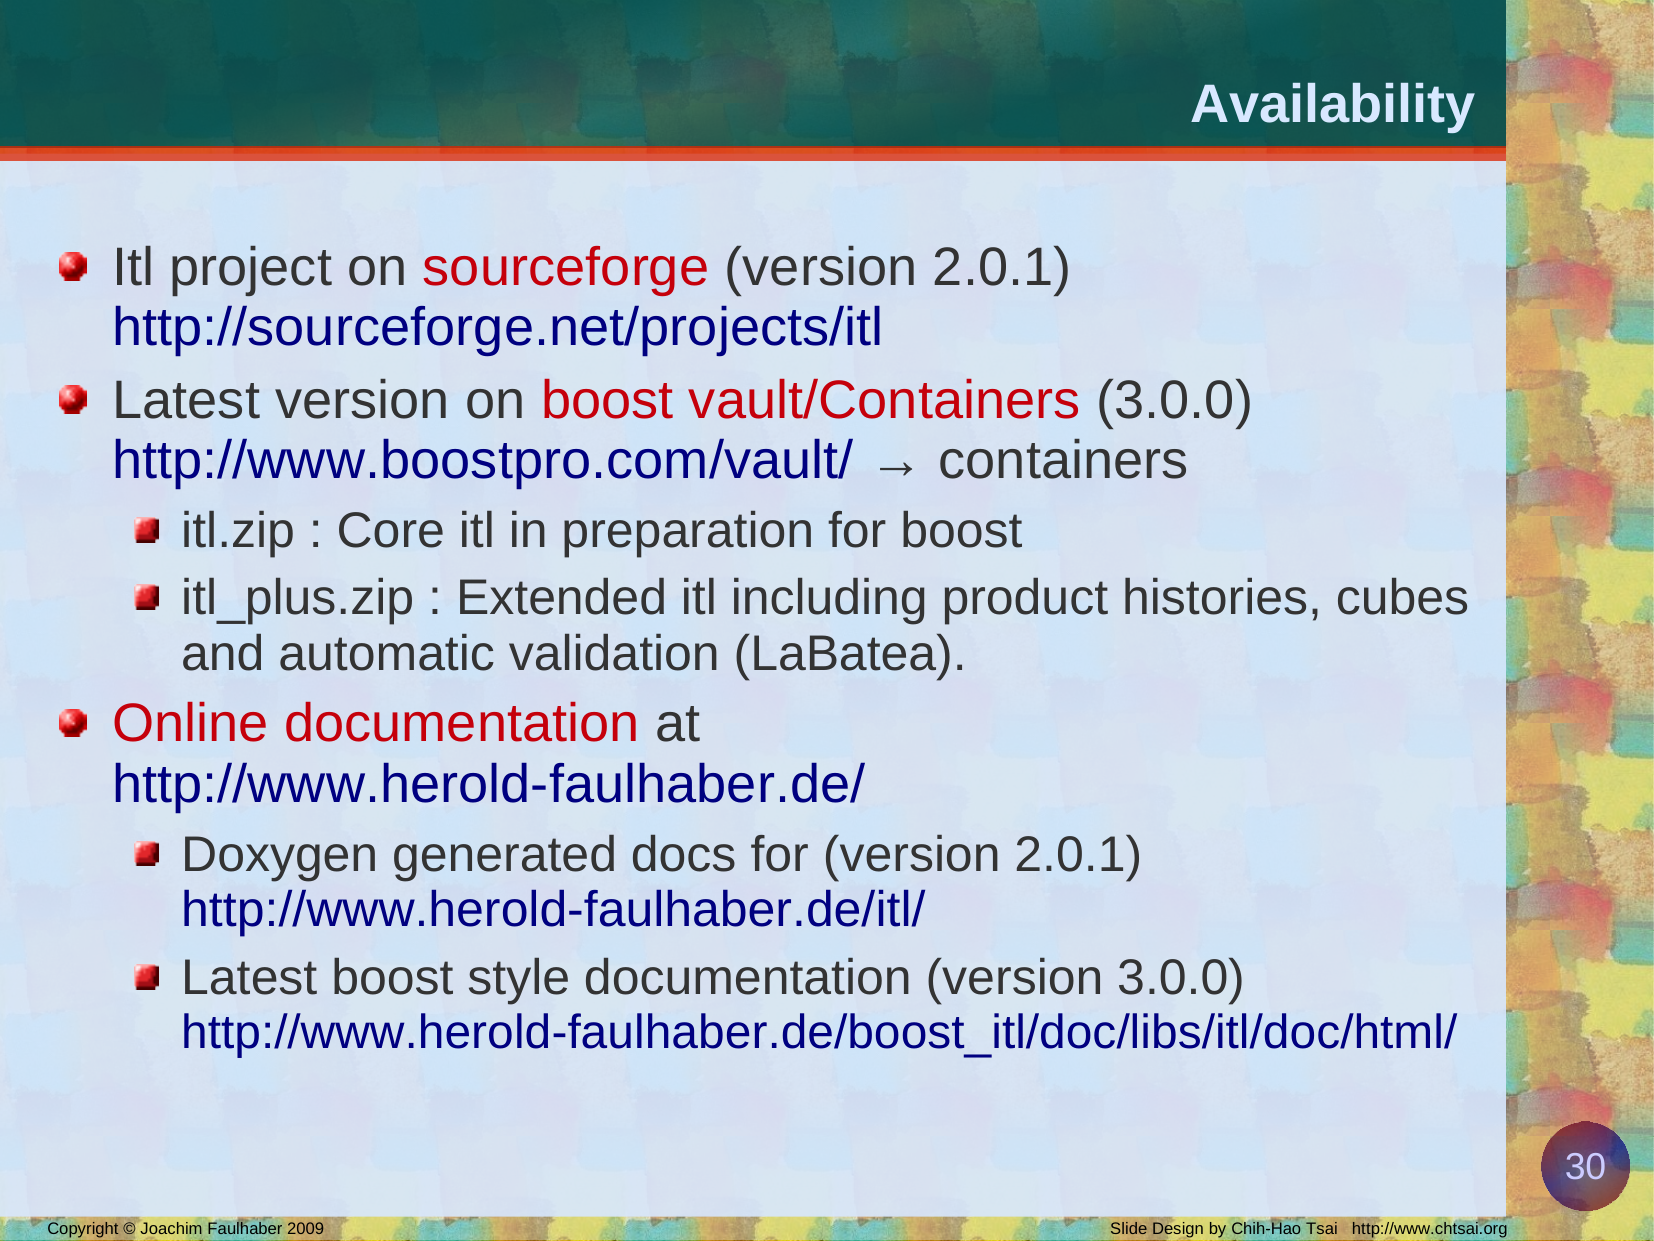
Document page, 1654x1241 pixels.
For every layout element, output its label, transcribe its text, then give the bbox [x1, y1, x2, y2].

list Itl project on sourceforge (version 2.0.1) http://sourceforge.net/projects/itl Latest version on boost vault/Containers (3.0.0) http://www.boostpro.com/vault/ → containers itl.zip : Core itl in preparation for boost itl_plus.zip : Extended itl including product histories, cubes and automatic validation (LaBatea). Online documentation at http://www.herold-faulhaber.de/ Doxygen generated docs for (version 2.0.1) http://www.herold-faulhaber.de/itl/ Latest boost style documentation (version 3.0.0) http://www.herold-faulhaber.de/boost_itl/doc/libs/itl/doc/html/ [59, 236, 1503, 1182]
title Availability [29, 59, 1477, 148]
